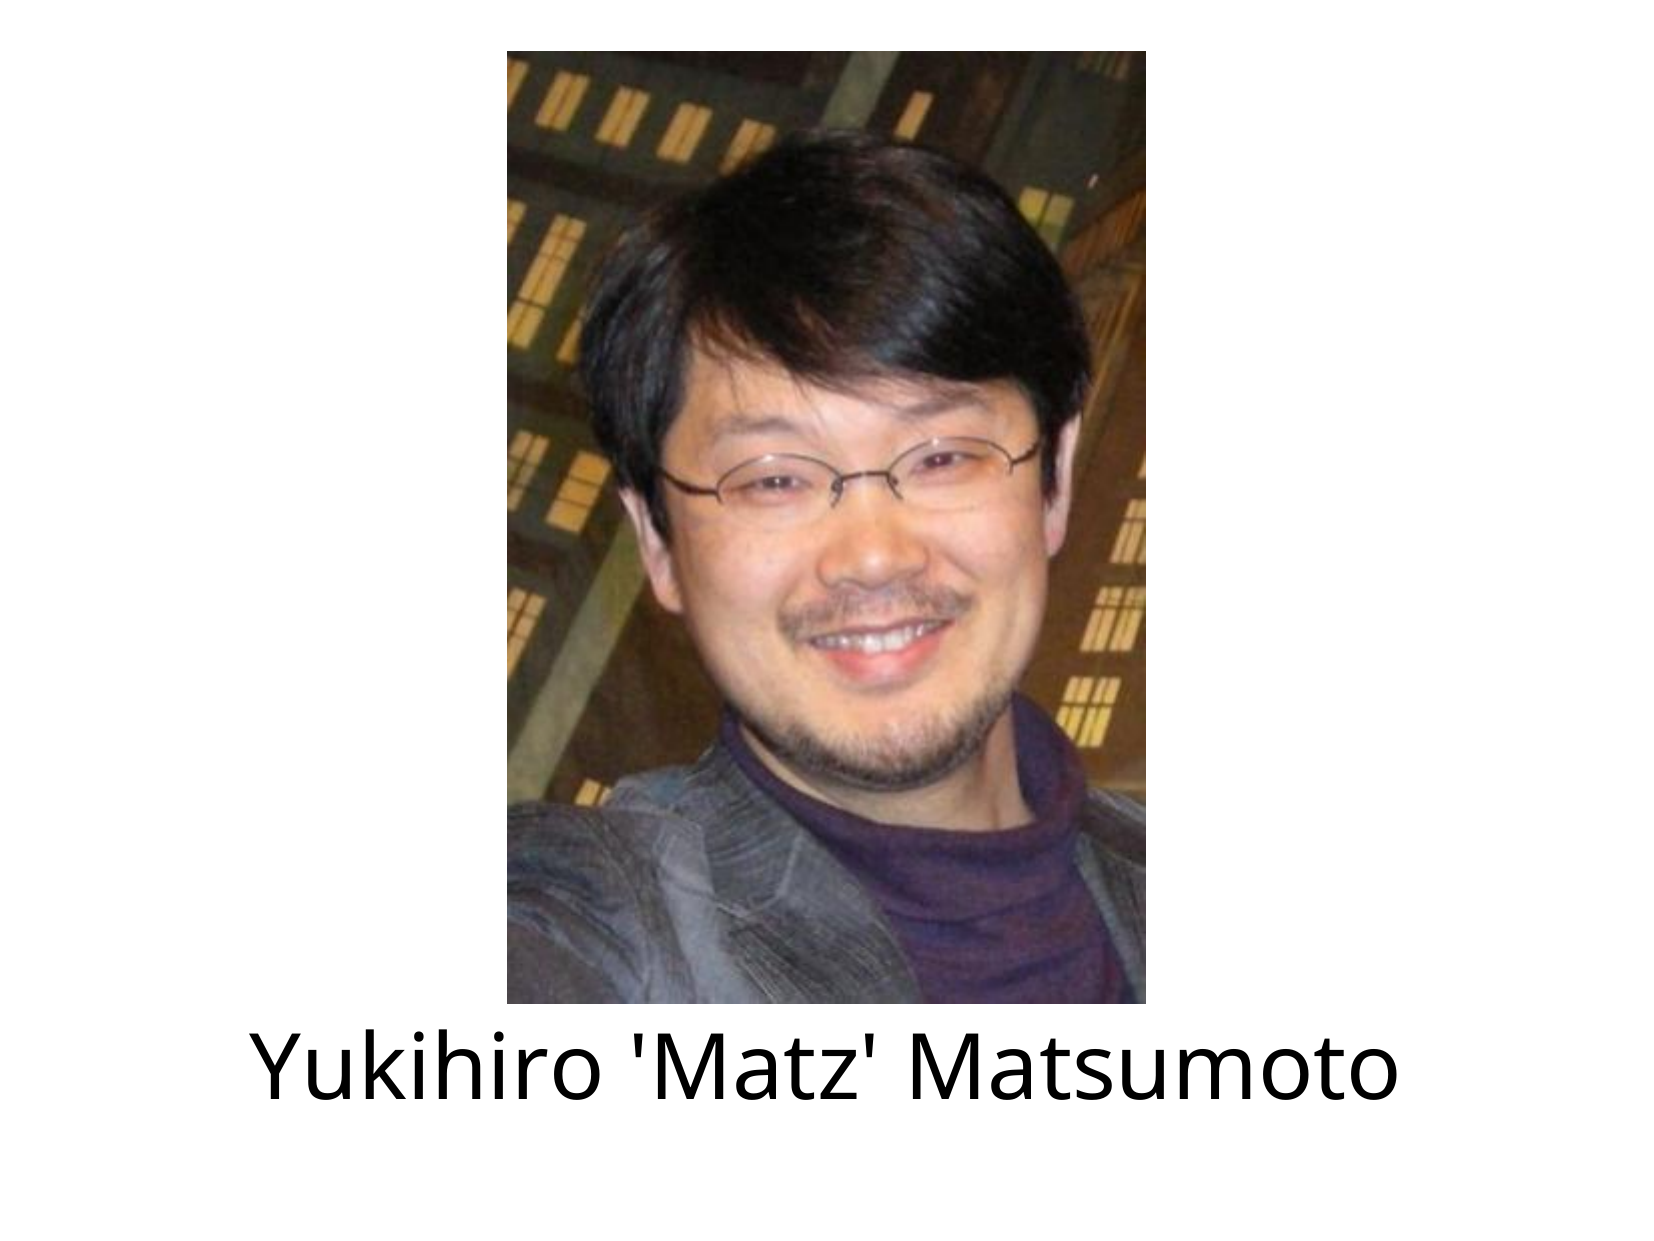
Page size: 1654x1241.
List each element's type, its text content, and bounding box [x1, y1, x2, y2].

text_box Yukihiro 'Matz' Matsumoto [177, 1003, 1477, 1123]
picture [507, 51, 1146, 1003]
